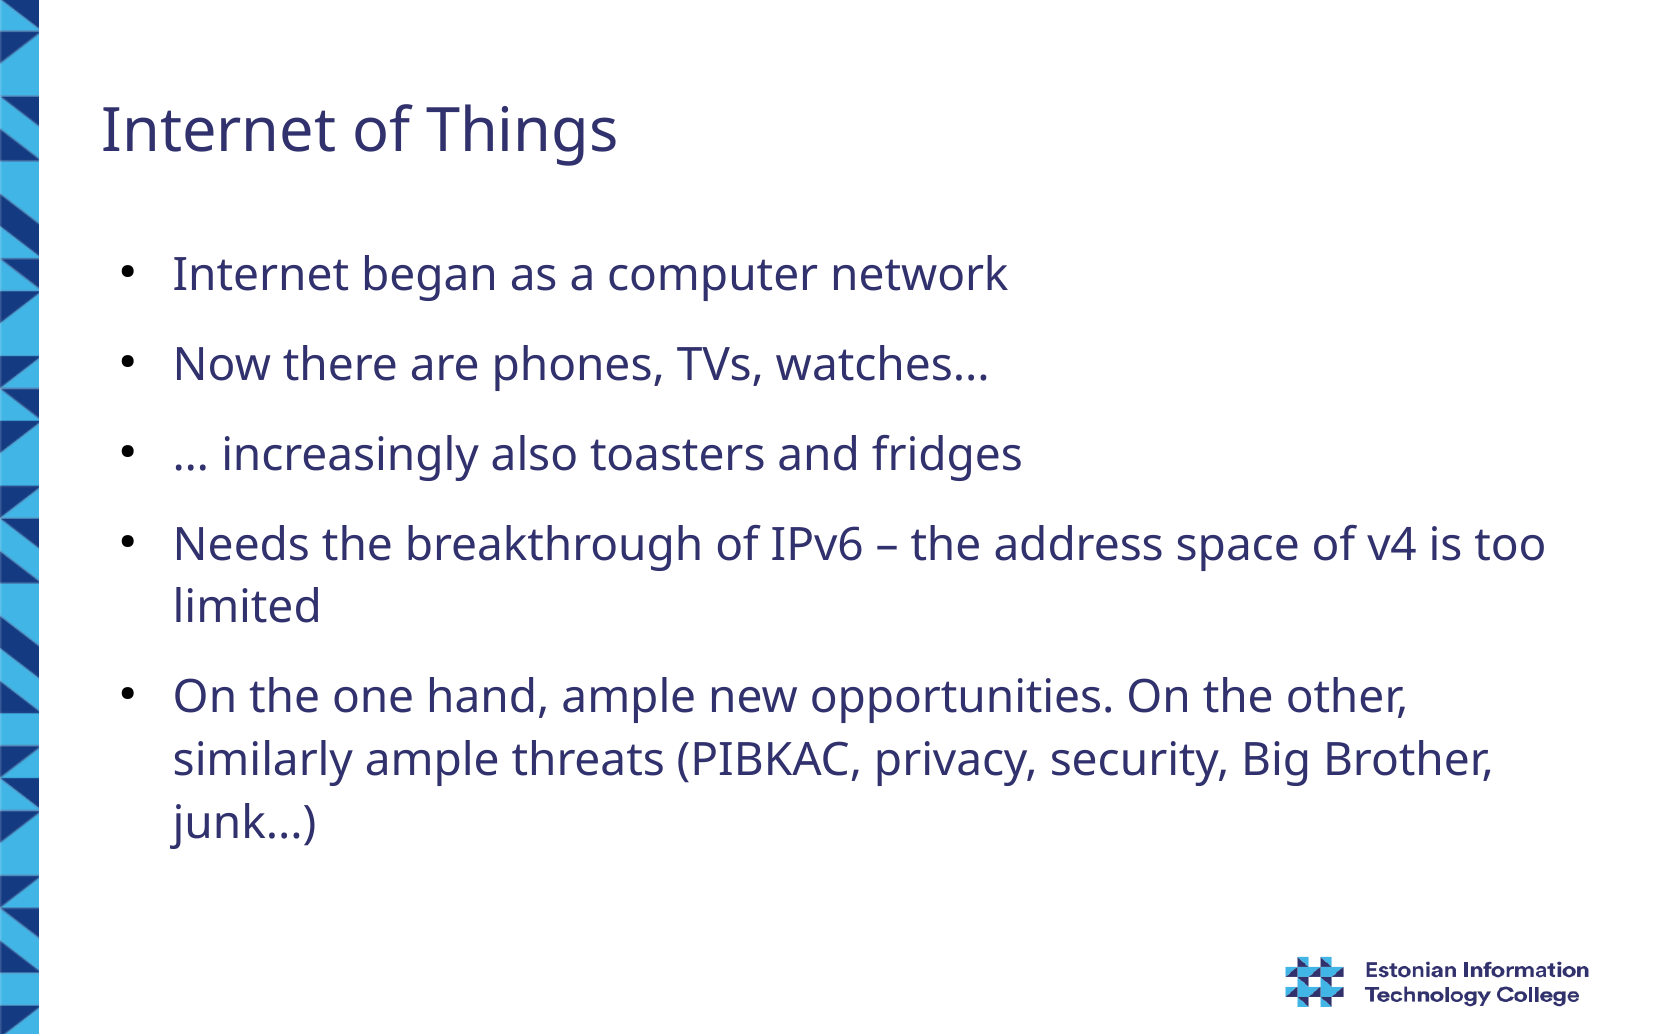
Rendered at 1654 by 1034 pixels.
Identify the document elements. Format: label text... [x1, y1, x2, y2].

list Internet began as a computer network Now there are phones, TVs, watches... … increasingly also toasters and fridges Needs the breakthrough of IPv6 – the address space of v4 is too limited On the one hand, ample new opportunities. On the other, similarly ample threats (PIBKAC, privacy, security, Big Brother, junk...) [101, 241, 1591, 924]
title Internet of Things [101, 41, 1224, 214]
